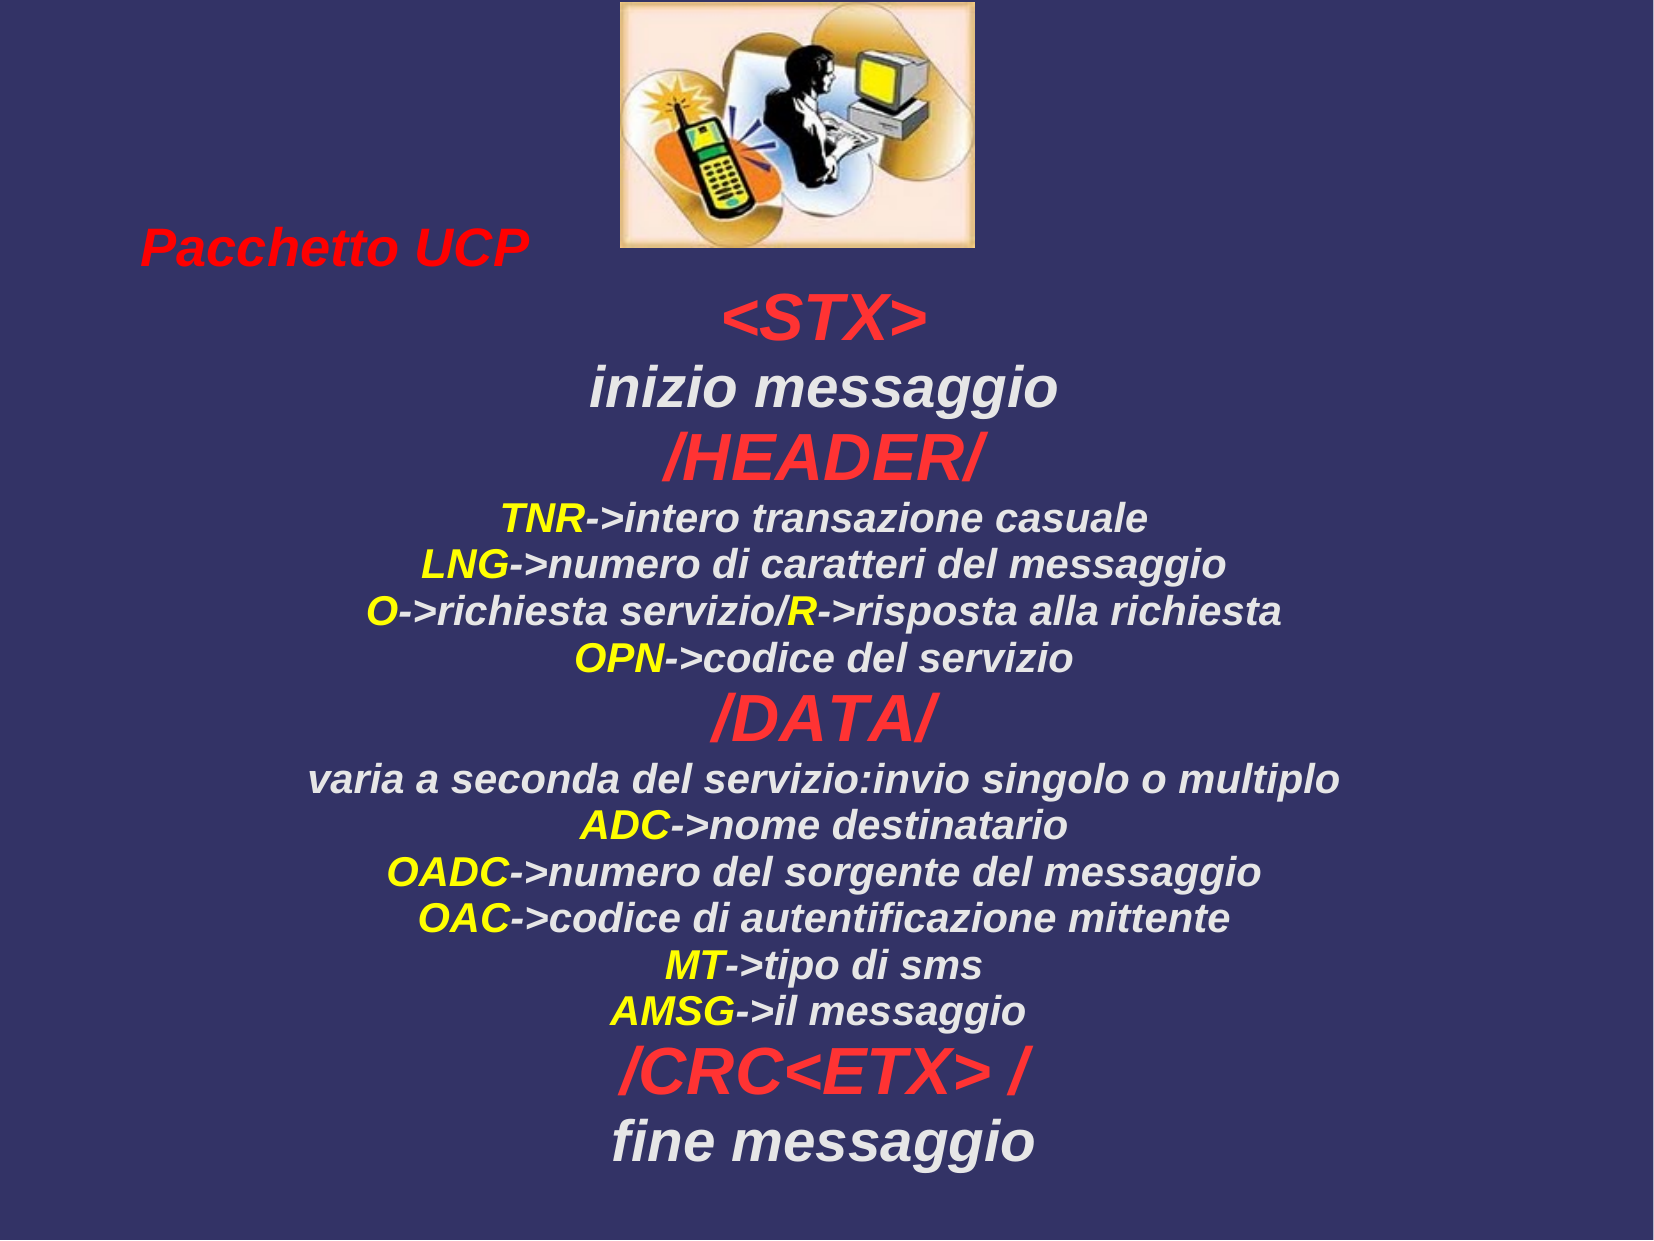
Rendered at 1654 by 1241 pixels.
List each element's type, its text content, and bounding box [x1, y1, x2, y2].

title Pacchetto UCP <STX> inizio messaggio /HEADER/ TNR->intero transazione casuale LNG->numero di caratteri del messaggio O->richiesta servizio/R->risposta alla richiesta OPN->codice del servizio /DATA/ varia a seconda del servizio:invio singolo o multiplo ADC->nome destinatario OADC->numero del sorgente del messaggio OAC->codice di autentificazione mittente MT->tipo di sms AMSG->il messaggio /CRC<ETX> / fine messaggio [118, 200, 1531, 1241]
picture [620, 2, 975, 248]
